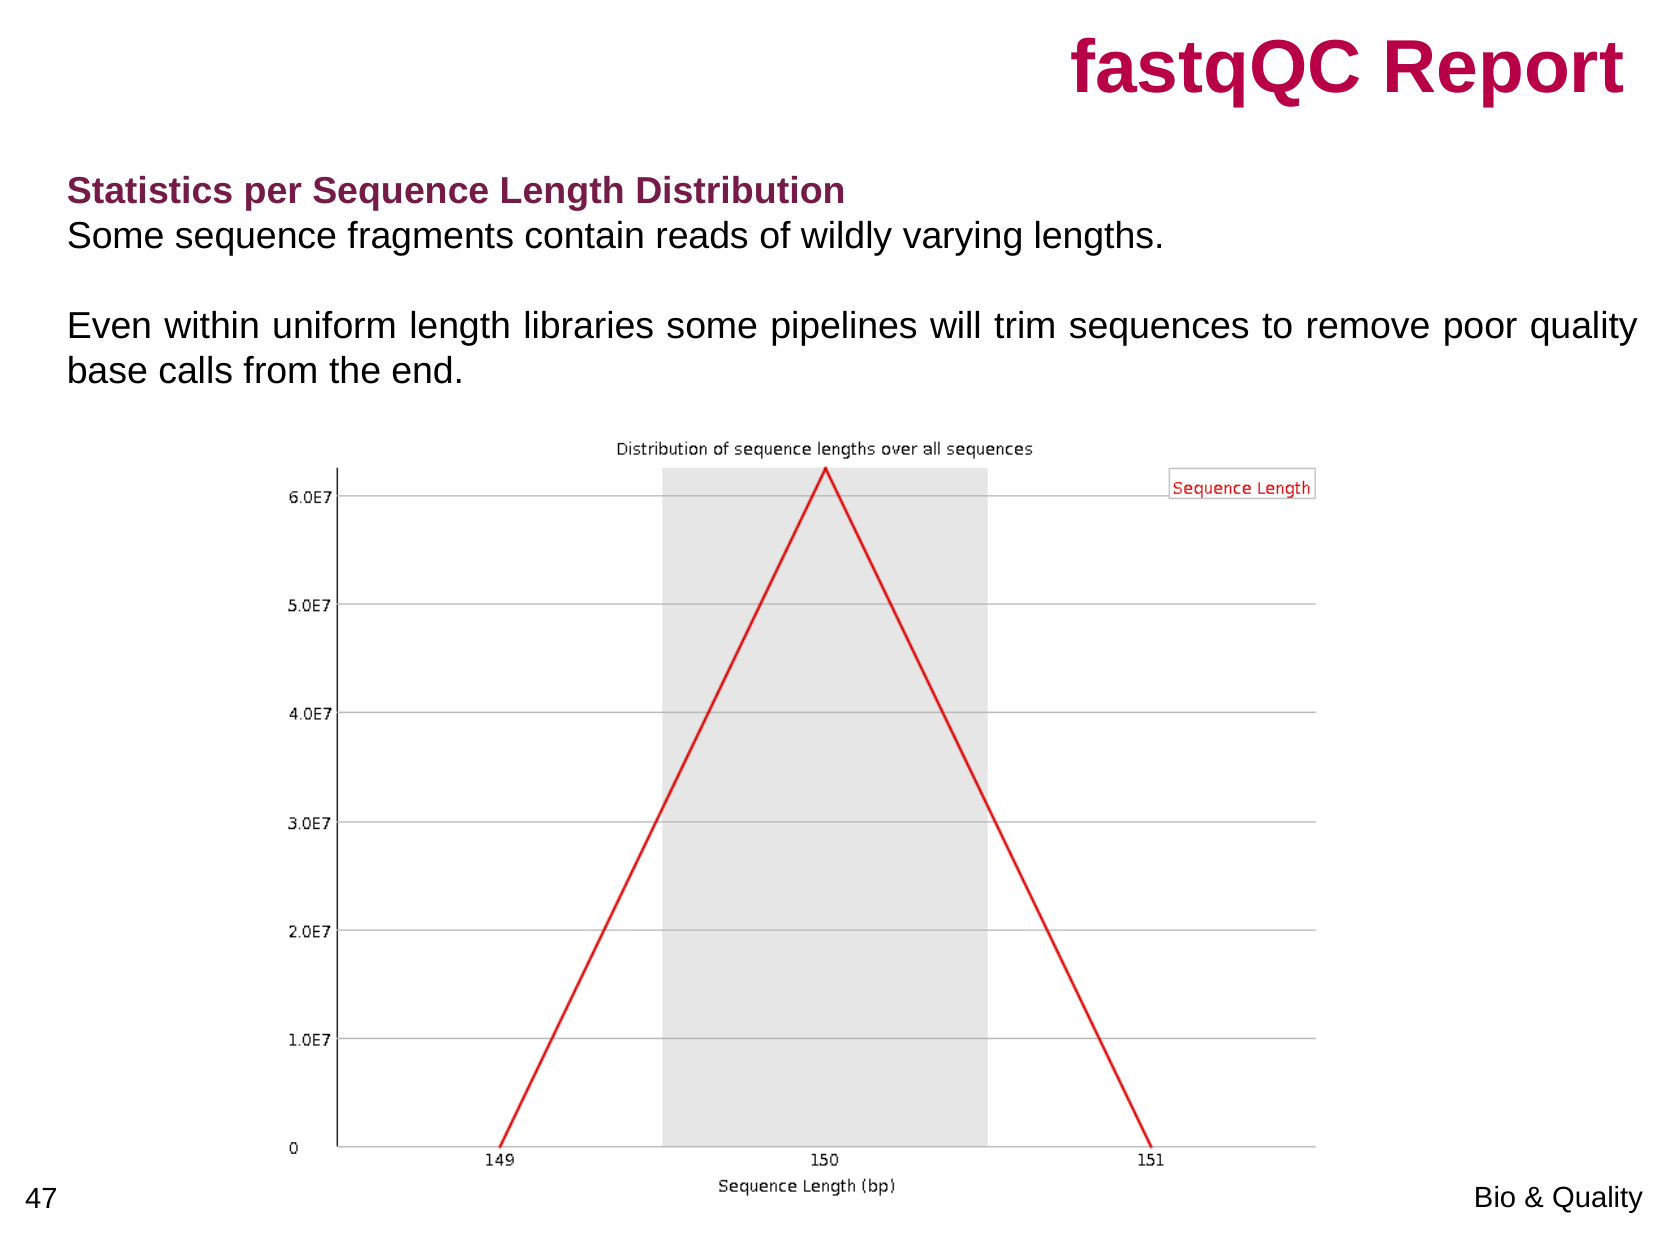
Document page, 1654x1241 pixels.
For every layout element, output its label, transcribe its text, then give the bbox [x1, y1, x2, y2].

text_box Statistics per Sequence Length Distribution Some sequence fragments contain reads of wildly varying lengths. Even within uniform length libraries some pipelines will trim sequences to remove poor quality base calls from the end. [51, 132, 1654, 425]
picture [286, 434, 1329, 1201]
text_box fastqQC Report [514, 25, 1625, 144]
